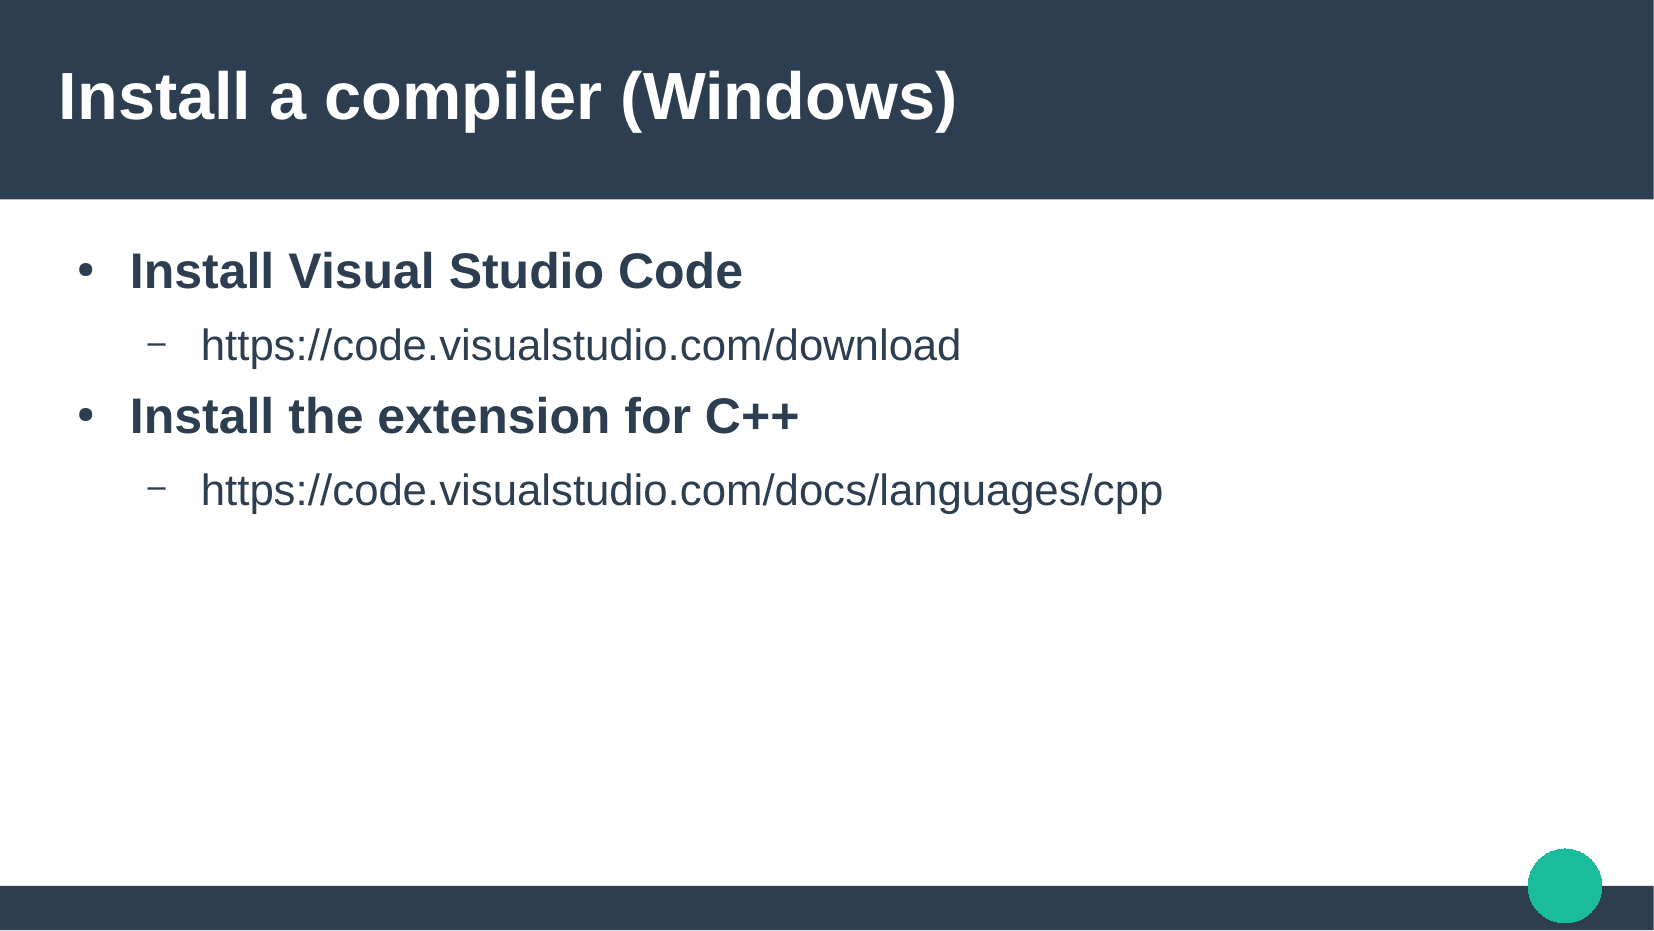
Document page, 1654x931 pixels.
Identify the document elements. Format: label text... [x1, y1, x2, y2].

title Install a compiler (Windows) [59, 37, 1595, 155]
list Install Visual Studio Code https://code.visualstudio.com/download Install the extension for C++ https://code.visualstudio.com/docs/languages/cpp [59, 243, 1595, 864]
